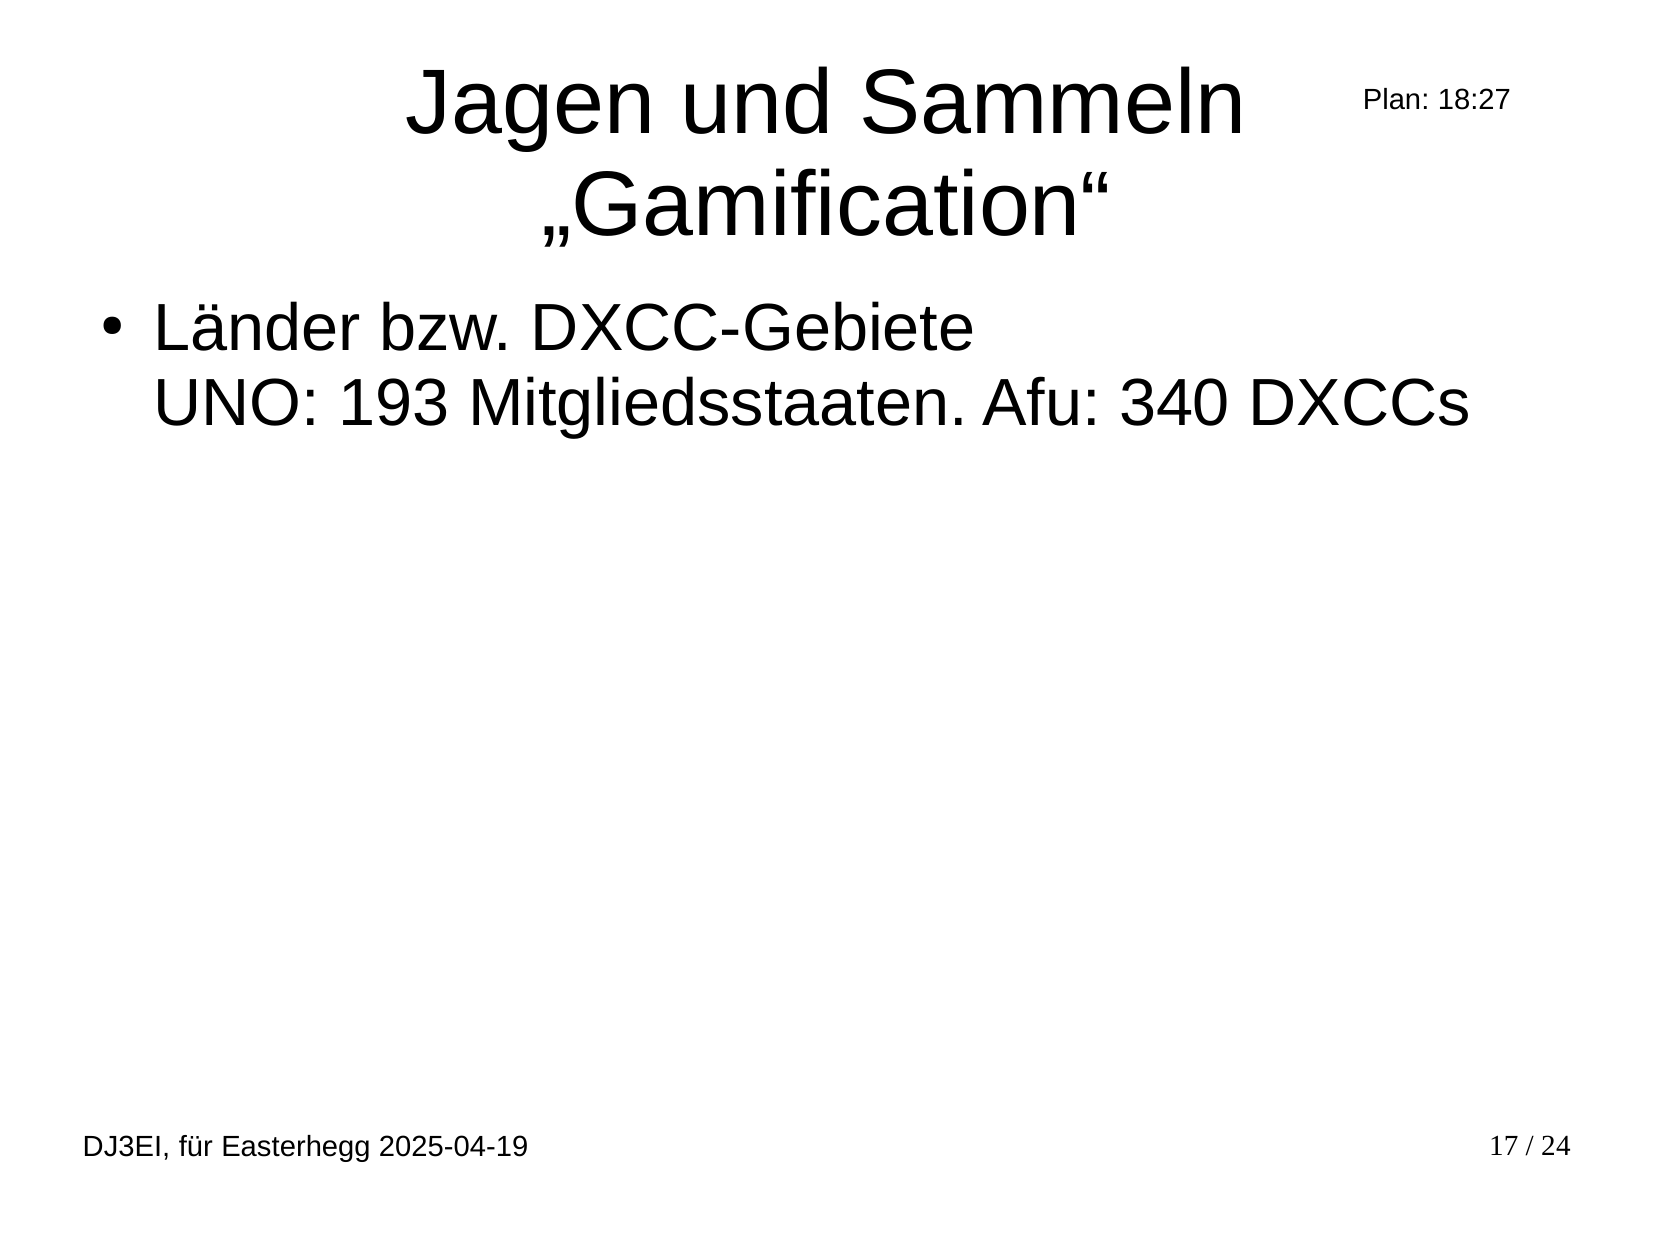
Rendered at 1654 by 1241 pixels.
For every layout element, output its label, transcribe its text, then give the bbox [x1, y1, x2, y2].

list Länder bzw. DXCC-Gebiete UNO: 193 Mitgliedsstaaten. Afu: 340 DXCCs [82, 290, 1571, 1075]
text_box Plan: 18:27 [1348, 75, 1527, 123]
title Jagen und Sammeln „Gamification“ [82, 49, 1571, 257]
